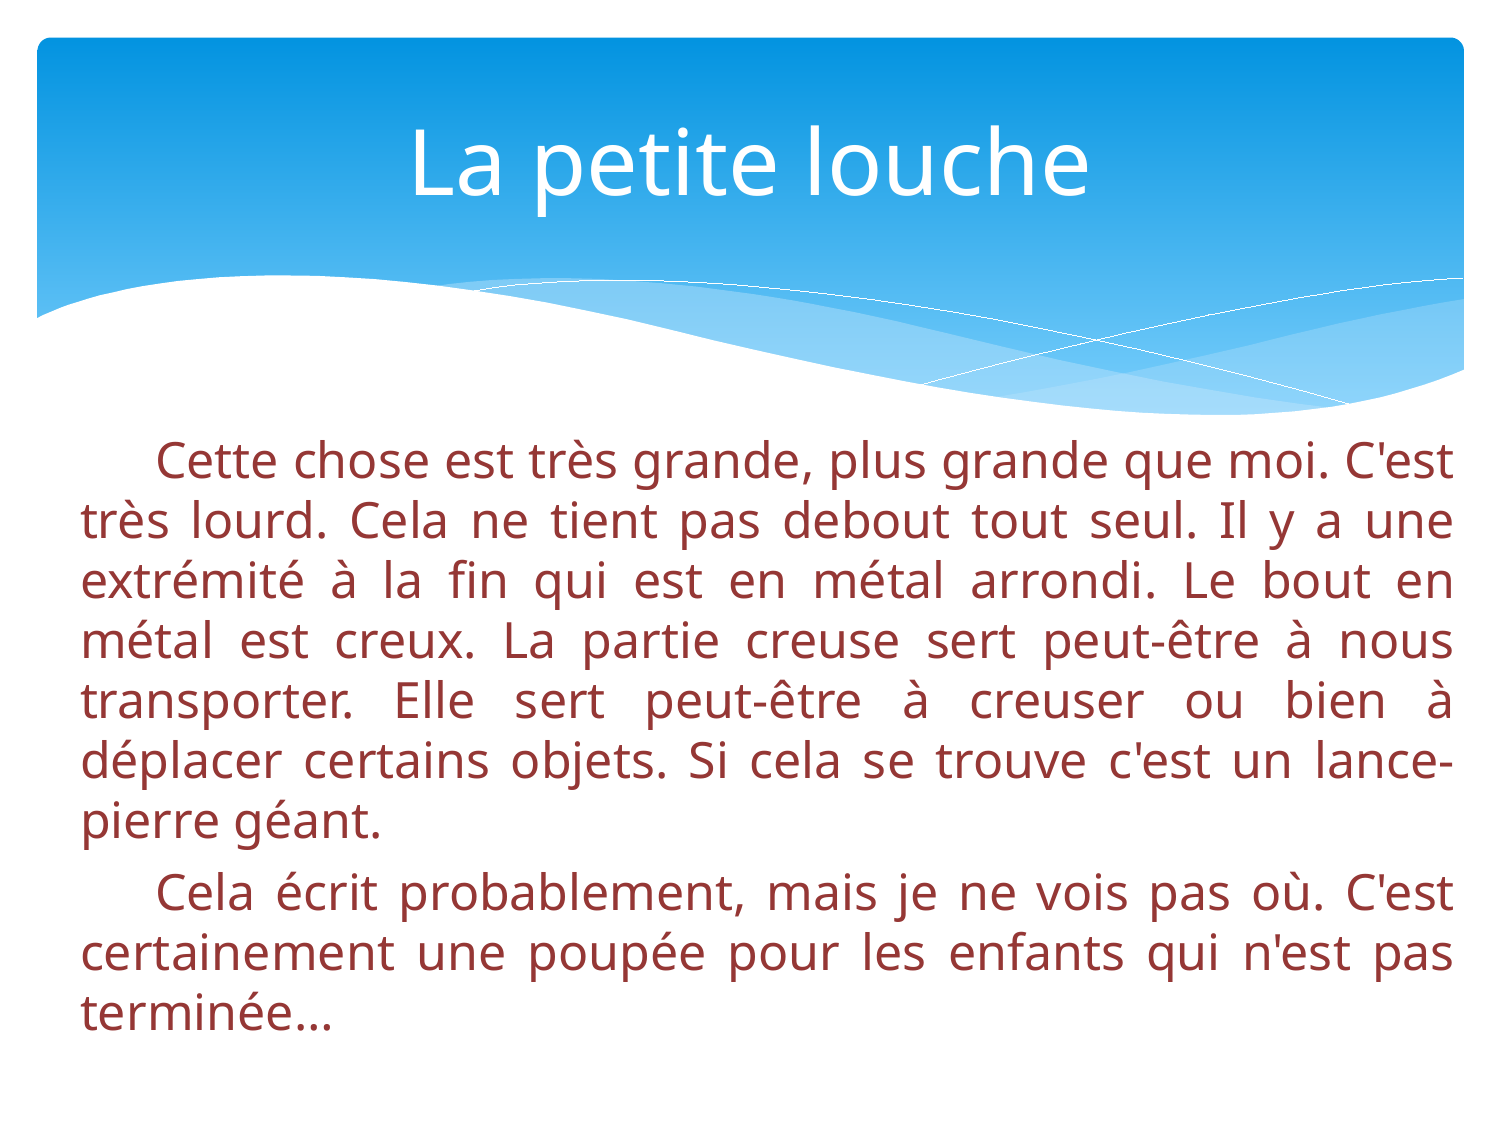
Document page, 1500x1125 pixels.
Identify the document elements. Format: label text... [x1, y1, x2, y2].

list Cette chose est très grande, plus grande que moi. C'est très lourd. Cela ne tient pas debout tout seul. Il y a une extrémité à la fin qui est en métal arrondi. Le bout en métal est creux. La partie creuse sert peut-être à nous transporter. Elle sert peut-être à creuser ou bien à déplacer certains objets. Si cela se trouve c'est un lance-pierre géant. Cela écrit probablement, mais je ne vois pas où. C'est certainement une poupée pour les enfants qui n'est pas terminée… [64, 420, 1471, 1083]
title La petite louche [75, 55, 1426, 262]
